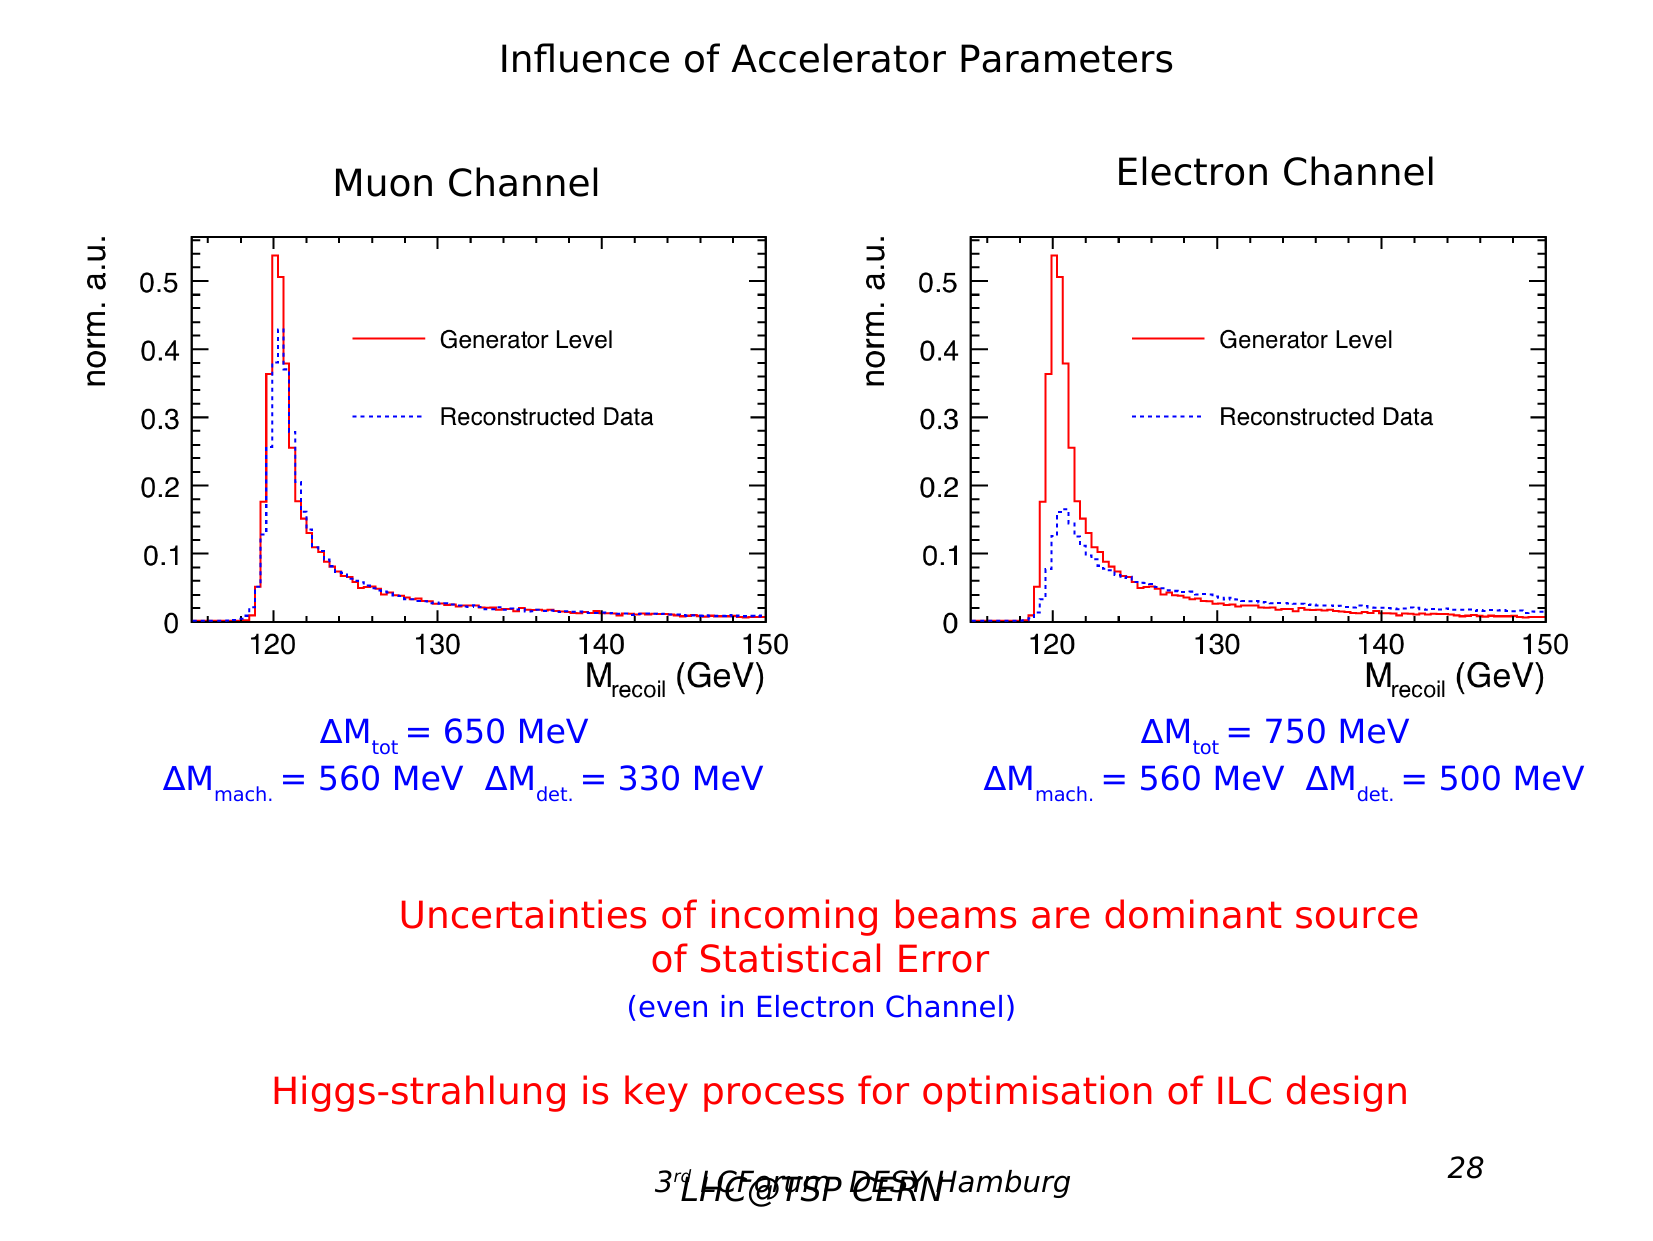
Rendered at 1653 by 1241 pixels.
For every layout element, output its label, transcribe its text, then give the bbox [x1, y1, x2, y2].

text_box ∆Mtot = 650 MeV ∆Mmach. = 560 MeV ∆Mdet. = 330 MeV [148, 701, 781, 816]
text_box Muon Channel [317, 153, 617, 212]
text_box Uncertainties of incoming beams are dominant source of Statistical Error (even in Electron Channel) [383, 885, 1434, 1031]
text_box Electron Channel [1100, 141, 1451, 201]
text_box 3rd LCForum DESY Hamburg [565, 1129, 1162, 1216]
text_box Influence of Accelerator Parameters [484, 29, 1188, 88]
text_box Higgs-strahlung is key process for optimisation of ILC design [256, 1061, 1422, 1121]
picture [840, 196, 1607, 715]
text_box ∆Mtot = 750 MeV ∆Mmach. = 560 MeV ∆Mdet. = 500 MeV [969, 701, 1602, 816]
picture [61, 196, 827, 715]
